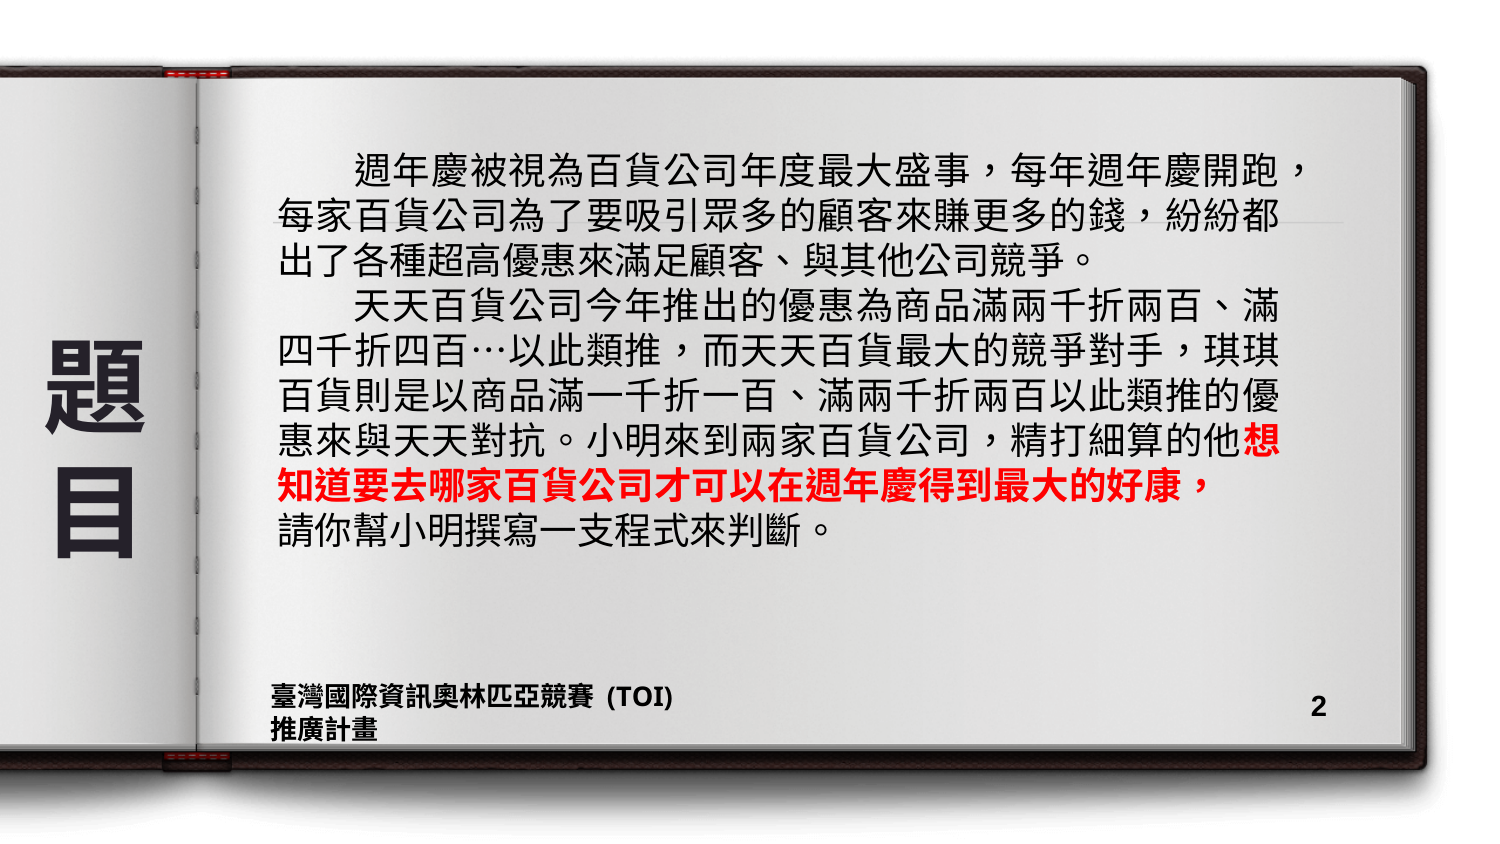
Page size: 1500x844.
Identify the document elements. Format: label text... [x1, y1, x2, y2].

text_box 題 目 [28, 306, 210, 552]
text_box 週年慶被視為百貨公司年度最大盛事，每年週年慶開跑，每家百貨公司為了要吸引眾多的顧客來賺更多的錢，紛紛都出了各種超高優惠來滿足顧客、與其他公司競爭。 天天百貨公司今年推出的優惠為商品滿兩千折兩百、滿四千折四百…以此類推，而天天百貨最大的競爭對手，琪琪百貨則是以商品滿一千折一百、滿兩千折兩百以此類推的優惠來與天天對抗。小明來到兩家百貨公司，精打細算的他想知道要去哪家百貨公司才可以在週年慶得到最大的好康， 請你幫小明撰寫一支程式來判斷。 [262, 140, 1296, 579]
text_box 2 [1295, 672, 1386, 737]
